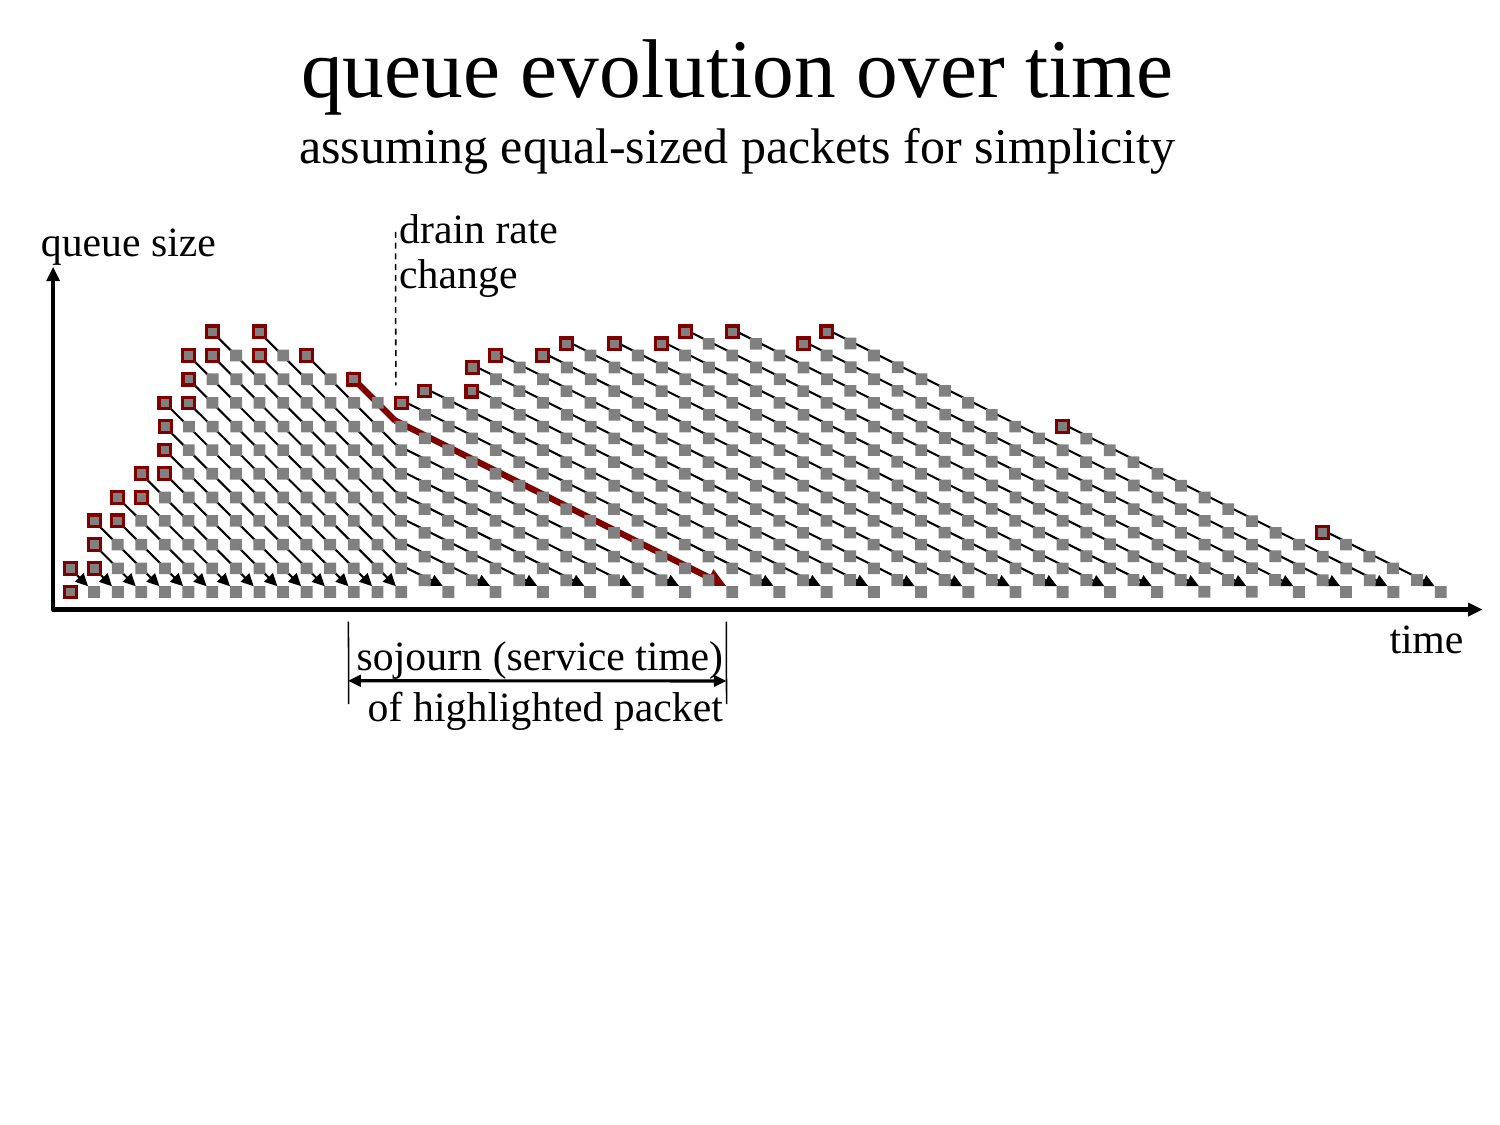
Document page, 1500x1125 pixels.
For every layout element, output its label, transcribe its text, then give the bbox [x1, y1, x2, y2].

text_box [702, 338, 715, 350]
text_box [632, 420, 645, 433]
text_box [631, 586, 644, 598]
text_box [655, 361, 668, 374]
text_box [1174, 574, 1187, 586]
text_box [300, 586, 313, 598]
text_box [371, 467, 384, 480]
text_box [253, 420, 266, 433]
text_box [962, 586, 975, 598]
text_box [725, 467, 738, 480]
text_box [513, 385, 526, 397]
text_box [230, 373, 243, 386]
text_box [655, 550, 668, 563]
text_box [489, 349, 502, 362]
text_box [560, 550, 573, 563]
text_box [608, 527, 620, 539]
text_box [159, 444, 171, 456]
text_box [277, 515, 289, 527]
text_box [1198, 585, 1211, 598]
text_box [631, 562, 644, 575]
text_box [1222, 503, 1235, 515]
text_box [442, 586, 455, 598]
text_box [820, 515, 833, 527]
text_box [347, 467, 360, 480]
text_box [631, 491, 644, 504]
text_box [418, 503, 431, 515]
text_box [1127, 526, 1140, 539]
text_box [867, 538, 880, 551]
text_box [1056, 444, 1069, 457]
text_box [536, 397, 549, 409]
text_box [820, 538, 833, 551]
text_box [1127, 503, 1140, 515]
text_box time [1374, 603, 1479, 670]
text_box [135, 562, 148, 575]
text_box [182, 397, 195, 409]
text_box [773, 491, 786, 504]
text_box [1032, 432, 1045, 445]
text_box [206, 349, 219, 362]
text_box sojourn (service time) of highlighted packet [341, 621, 749, 738]
text_box [584, 538, 597, 551]
text_box [395, 444, 408, 456]
text_box [1222, 550, 1235, 563]
text_box [679, 444, 692, 456]
text_box [632, 373, 645, 386]
text_box [655, 409, 668, 421]
text_box [702, 503, 715, 515]
text_box [1080, 550, 1093, 563]
text_box [915, 420, 928, 433]
text_box [135, 467, 148, 480]
text_box [1032, 550, 1045, 563]
text_box [631, 467, 644, 480]
text_box [466, 409, 479, 421]
text_box [371, 491, 384, 504]
text_box [821, 326, 833, 338]
text_box [844, 408, 857, 421]
text_box [442, 444, 455, 456]
text_box [489, 586, 502, 598]
text_box [820, 444, 833, 456]
text_box [1080, 456, 1093, 468]
text_box [324, 467, 337, 480]
text_box [678, 515, 691, 527]
text_box [513, 574, 526, 587]
text_box [230, 349, 243, 362]
text_box [844, 526, 857, 539]
text_box [1174, 527, 1187, 539]
text_box [489, 444, 502, 456]
text_box [985, 526, 998, 539]
text_box [820, 467, 833, 480]
text_box [300, 538, 313, 551]
text_box [1316, 550, 1329, 563]
text_box [820, 586, 833, 598]
text_box [584, 467, 597, 480]
text_box [135, 491, 148, 504]
text_box [371, 586, 384, 598]
text_box [868, 420, 881, 433]
text_box [1387, 586, 1400, 598]
text_box [726, 586, 739, 598]
text_box [726, 326, 739, 338]
text_box [253, 467, 266, 480]
text_box [513, 361, 526, 374]
text_box [206, 326, 219, 338]
text_box [277, 586, 289, 598]
text_box [229, 538, 242, 551]
text_box [206, 515, 219, 527]
text_box [1363, 550, 1376, 563]
text_box [678, 538, 691, 551]
text_box [773, 397, 786, 409]
text_box [489, 562, 502, 575]
text_box [183, 373, 195, 386]
text_box [797, 527, 809, 539]
text_box [679, 397, 692, 409]
text_box [348, 491, 361, 504]
text_box [560, 385, 573, 397]
text_box [655, 385, 668, 397]
text_box [679, 349, 692, 362]
text_box [962, 444, 975, 456]
text_box [915, 586, 927, 598]
text_box [702, 550, 715, 563]
text_box [726, 491, 739, 504]
text_box [135, 515, 148, 527]
text_box [867, 586, 880, 598]
text_box [253, 373, 266, 386]
text_box [608, 361, 621, 374]
text_box [324, 491, 337, 504]
text_box [182, 491, 195, 504]
text_box [159, 420, 172, 433]
text_box [442, 515, 455, 527]
text_box [111, 515, 124, 527]
text_box [466, 361, 479, 374]
text_box [300, 467, 313, 480]
text_box [300, 397, 313, 409]
text_box [182, 349, 195, 362]
text_box [797, 479, 810, 492]
text_box [229, 562, 242, 575]
text_box [749, 456, 762, 468]
text_box [702, 432, 715, 445]
text_box [277, 491, 290, 504]
text_box [418, 550, 431, 563]
text_box [1222, 574, 1234, 586]
text_box [678, 467, 691, 480]
text_box [1103, 444, 1116, 457]
text_box [324, 373, 337, 386]
text_box [773, 467, 786, 480]
text_box [584, 515, 597, 527]
text_box [1032, 526, 1045, 539]
text_box [1080, 432, 1093, 445]
text_box [182, 515, 195, 527]
text_box [347, 562, 360, 575]
text_box [1032, 503, 1045, 515]
text_box [324, 397, 337, 409]
text_box [1269, 574, 1282, 586]
text_box [820, 562, 833, 575]
text_box [442, 467, 455, 480]
text_box [1080, 503, 1093, 515]
text_box [324, 444, 337, 456]
text_box [749, 338, 762, 350]
text_box [513, 456, 526, 468]
text_box [324, 420, 337, 433]
text_box [300, 444, 313, 456]
text_box [1104, 538, 1116, 551]
text_box [820, 491, 833, 504]
text_box [182, 562, 195, 575]
text_box [324, 586, 337, 598]
text_box [489, 538, 502, 551]
text_box [1151, 586, 1164, 598]
text_box [584, 586, 596, 598]
text_box [1127, 550, 1140, 563]
text_box [773, 420, 786, 433]
text_box [584, 491, 597, 504]
text_box [749, 574, 762, 587]
text_box [891, 408, 904, 421]
text_box [679, 420, 692, 433]
text_box [1032, 574, 1045, 586]
text_box [442, 491, 455, 504]
text_box [513, 432, 526, 445]
text_box [749, 527, 762, 539]
text_box [88, 562, 101, 575]
text_box [395, 586, 408, 598]
text_box [536, 349, 549, 362]
text_box [489, 491, 502, 504]
text_box [88, 586, 101, 598]
text_box [703, 409, 715, 421]
text_box [608, 409, 621, 421]
text_box [1151, 538, 1164, 551]
text_box [939, 408, 952, 421]
text_box [1198, 515, 1211, 527]
text_box [1056, 491, 1069, 504]
text_box [655, 456, 668, 468]
text_box [465, 503, 478, 515]
text_box [749, 479, 762, 492]
text_box [867, 444, 880, 456]
text_box [655, 479, 668, 492]
text_box [489, 515, 502, 527]
text_box [1293, 562, 1306, 575]
text_box [536, 491, 549, 504]
text_box [560, 432, 573, 445]
text_box [465, 456, 478, 468]
text_box [1363, 574, 1376, 587]
text_box [1293, 538, 1306, 551]
text_box [442, 562, 455, 575]
text_box [230, 420, 243, 433]
text_box [820, 349, 833, 362]
text_box [891, 385, 904, 397]
text_box [962, 420, 975, 433]
text_box [797, 503, 809, 515]
text_box [371, 538, 384, 551]
text_box [891, 361, 904, 374]
text_box [915, 515, 927, 527]
text_box [655, 338, 668, 350]
text_box [773, 349, 786, 362]
text_box [725, 515, 738, 527]
text_box [111, 562, 124, 575]
text_box [418, 574, 431, 587]
text_box [300, 491, 313, 504]
text_box [466, 479, 478, 492]
text_box [891, 503, 904, 515]
text_box [679, 562, 692, 575]
text_box [442, 397, 455, 409]
text_box [631, 515, 644, 527]
text_box [915, 491, 928, 504]
text_box [418, 432, 431, 445]
text_box [513, 550, 526, 563]
text_box [418, 527, 431, 539]
text_box [536, 467, 549, 480]
text_box [1104, 491, 1116, 503]
text_box [536, 562, 549, 575]
text_box [395, 491, 408, 504]
text_box [277, 467, 289, 480]
text_box [702, 456, 715, 468]
text_box [371, 562, 384, 575]
text_box [466, 385, 478, 397]
text_box [489, 467, 502, 480]
text_box [1316, 574, 1329, 587]
text_box [371, 444, 384, 456]
text_box [1246, 562, 1258, 574]
text_box [1009, 538, 1022, 551]
text_box [537, 420, 550, 433]
text_box [1222, 527, 1235, 539]
text_box [938, 503, 951, 515]
text_box [821, 420, 833, 433]
text_box [324, 562, 337, 575]
text_box [962, 515, 975, 527]
text_box [277, 349, 290, 362]
text_box [655, 527, 668, 539]
text_box [560, 503, 573, 515]
text_box [159, 397, 171, 409]
text_box drain rate change [384, 200, 573, 306]
text_box [702, 527, 715, 539]
text_box [1103, 467, 1116, 480]
text_box [608, 432, 621, 445]
text_box [655, 503, 668, 515]
text_box [750, 361, 763, 374]
text_box [395, 397, 408, 409]
text_box [797, 550, 809, 563]
text_box [347, 538, 360, 551]
text_box [1056, 467, 1069, 480]
text_box [797, 456, 809, 468]
text_box [655, 432, 668, 445]
text_box [773, 538, 786, 551]
text_box [536, 586, 549, 598]
text_box [277, 538, 289, 551]
text_box [844, 550, 857, 563]
text_box [844, 432, 857, 444]
text_box [986, 479, 999, 492]
text_box [915, 373, 928, 386]
text_box [773, 444, 786, 456]
text_box [608, 338, 621, 350]
text_box [631, 538, 644, 551]
text_box [844, 574, 857, 586]
text_box [513, 527, 526, 539]
text_box [1080, 479, 1093, 492]
text_box [206, 467, 219, 480]
text_box [324, 538, 337, 551]
text_box [347, 586, 360, 598]
text_box [891, 455, 904, 468]
text_box [560, 409, 573, 421]
text_box [159, 562, 171, 575]
text_box [111, 491, 124, 504]
text_box [395, 538, 407, 551]
text_box [395, 562, 408, 575]
text_box [773, 515, 786, 527]
text_box [560, 361, 573, 374]
text_box [206, 420, 219, 433]
text_box [418, 385, 431, 397]
text_box [962, 491, 975, 504]
text_box [490, 420, 502, 433]
text_box [938, 385, 951, 397]
text_box [182, 586, 195, 598]
text_box [867, 491, 880, 504]
text_box [726, 349, 739, 362]
text_box [1175, 479, 1188, 492]
text_box [938, 550, 951, 563]
text_box [536, 538, 549, 551]
text_box [1246, 538, 1258, 551]
text_box [229, 515, 242, 527]
text_box [702, 574, 715, 587]
text_box [726, 562, 739, 575]
text_box [702, 479, 715, 492]
text_box [182, 444, 195, 456]
text_box [465, 527, 478, 539]
text_box [253, 538, 266, 551]
text_box [867, 515, 880, 527]
text_box [1009, 444, 1022, 456]
text_box [631, 397, 644, 409]
text_box [867, 349, 880, 362]
text_box [631, 444, 644, 456]
text_box [584, 562, 596, 575]
text_box [797, 432, 810, 445]
text_box queue size [26, 207, 231, 274]
text_box [915, 444, 928, 456]
text_box [1151, 467, 1164, 480]
text_box [915, 562, 927, 575]
text_box [1056, 586, 1069, 598]
text_box [1316, 526, 1329, 539]
text_box [230, 444, 243, 456]
text_box [300, 349, 313, 362]
text_box [1104, 562, 1116, 575]
text_box [1056, 420, 1069, 433]
text_box [1340, 562, 1353, 575]
text_box [135, 586, 148, 598]
text_box [560, 338, 573, 350]
text_box [938, 479, 951, 492]
text_box [301, 373, 313, 386]
text_box [891, 479, 904, 492]
text_box [773, 562, 786, 575]
text_box [584, 420, 597, 433]
text_box [1151, 515, 1164, 527]
text_box [749, 503, 762, 515]
text_box [1245, 585, 1258, 598]
text_box [820, 397, 833, 409]
text_box [253, 326, 266, 338]
text_box [702, 385, 715, 397]
text_box [348, 397, 361, 409]
text_box [868, 373, 881, 386]
text_box [513, 409, 526, 421]
text_box [985, 455, 998, 468]
text_box [844, 455, 857, 468]
text_box [158, 515, 171, 527]
text_box [821, 373, 833, 386]
text_box [915, 538, 927, 551]
text_box [1009, 562, 1022, 575]
text_box [159, 491, 171, 504]
text_box [395, 467, 407, 480]
text_box [324, 515, 337, 527]
text_box [797, 409, 810, 421]
text_box [206, 538, 219, 551]
text_box [206, 491, 219, 504]
text_box [442, 420, 455, 433]
text_box [608, 574, 620, 587]
text_box [844, 385, 857, 397]
text_box [300, 515, 313, 527]
text_box [158, 467, 171, 480]
text_box [1127, 456, 1140, 468]
text_box [253, 586, 266, 598]
text_box [726, 373, 739, 386]
text_box [797, 361, 810, 374]
text_box [891, 574, 904, 586]
text_box [1104, 586, 1116, 598]
text_box [1198, 491, 1211, 504]
text_box [726, 420, 739, 433]
text_box [253, 515, 266, 527]
text_box [64, 562, 77, 575]
text_box [253, 562, 266, 575]
text_box [182, 467, 195, 480]
text_box [489, 397, 502, 409]
text_box [537, 373, 550, 386]
text_box [347, 515, 360, 527]
text_box [726, 397, 739, 409]
text_box [1104, 515, 1116, 527]
text_box [1340, 538, 1352, 551]
text_box [915, 467, 927, 480]
text_box [1151, 562, 1164, 575]
text_box [111, 586, 124, 598]
text_box [277, 373, 290, 386]
text_box queue evolution over time assuming equal-sized packets for simplicity [100, 0, 1376, 188]
text_box [608, 456, 620, 468]
text_box [206, 444, 219, 456]
text_box [797, 385, 810, 397]
text_box [725, 538, 738, 551]
text_box [938, 526, 951, 539]
text_box [867, 562, 880, 575]
text_box [749, 385, 762, 397]
text_box [1056, 515, 1069, 527]
text_box [962, 397, 975, 409]
text_box [1292, 586, 1305, 598]
text_box [465, 550, 478, 563]
text_box [584, 444, 597, 456]
text_box [985, 574, 998, 586]
text_box [206, 373, 219, 386]
text_box [1009, 586, 1022, 598]
text_box [938, 432, 951, 444]
text_box [64, 586, 77, 598]
text_box [1174, 503, 1187, 515]
text_box [1080, 526, 1093, 539]
text_box [419, 409, 432, 421]
text_box [371, 397, 384, 409]
text_box [985, 409, 998, 421]
text_box [135, 538, 148, 551]
text_box [1080, 574, 1093, 586]
text_box [891, 526, 904, 539]
text_box [277, 562, 289, 575]
text_box [915, 397, 928, 409]
text_box [1269, 527, 1282, 539]
text_box [466, 432, 478, 445]
text_box [844, 337, 857, 350]
text_box [348, 420, 361, 433]
text_box [301, 420, 313, 433]
text_box [88, 515, 101, 527]
text_box [962, 538, 975, 551]
text_box [844, 503, 857, 515]
text_box [938, 455, 951, 468]
text_box [560, 574, 573, 587]
text_box [608, 550, 620, 563]
text_box [1434, 586, 1447, 598]
text_box [229, 586, 242, 598]
text_box [158, 538, 171, 551]
text_box [773, 586, 786, 598]
text_box [418, 456, 431, 468]
text_box [1151, 491, 1164, 504]
text_box [1411, 574, 1423, 586]
text_box [253, 444, 266, 456]
text_box [300, 562, 313, 575]
text_box [1386, 562, 1399, 575]
text_box [891, 432, 904, 444]
text_box [1127, 574, 1140, 586]
text_box [584, 397, 597, 409]
text_box [371, 515, 384, 527]
text_box [797, 574, 809, 587]
text_box [631, 349, 644, 362]
text_box [844, 479, 857, 492]
text_box [608, 385, 621, 397]
text_box [1174, 550, 1187, 563]
text_box [536, 444, 549, 456]
text_box [584, 373, 597, 386]
text_box [513, 503, 526, 515]
text_box [277, 420, 290, 433]
text_box [726, 444, 739, 456]
text_box [891, 550, 904, 563]
text_box [560, 527, 573, 539]
text_box [679, 586, 692, 598]
text_box [229, 467, 242, 480]
text_box [985, 432, 998, 444]
text_box [347, 373, 360, 386]
text_box [88, 538, 101, 551]
text_box [1009, 491, 1022, 504]
text_box [1246, 515, 1258, 527]
text_box [442, 538, 455, 551]
text_box [395, 515, 407, 527]
text_box [536, 515, 549, 527]
text_box [418, 479, 431, 492]
text_box [867, 397, 880, 409]
text_box [560, 456, 573, 468]
text_box [1009, 467, 1021, 480]
text_box [230, 491, 243, 504]
text_box [1198, 562, 1211, 574]
text_box [608, 479, 621, 492]
text_box [348, 444, 361, 456]
text_box [395, 420, 408, 433]
text_box [962, 467, 975, 480]
text_box [1056, 538, 1069, 551]
text_box [938, 574, 951, 586]
text_box [750, 409, 763, 421]
text_box [679, 491, 692, 504]
text_box [844, 361, 857, 374]
text_box [465, 574, 478, 587]
text_box [703, 361, 715, 374]
text_box [372, 420, 384, 433]
text_box [490, 373, 502, 386]
text_box [655, 574, 668, 587]
text_box [1269, 550, 1282, 563]
text_box [1032, 456, 1045, 468]
text_box [679, 326, 692, 338]
text_box [1009, 420, 1022, 433]
text_box [584, 349, 597, 362]
text_box [277, 397, 290, 409]
text_box [206, 586, 219, 598]
text_box [183, 420, 195, 433]
text_box [1340, 586, 1352, 598]
text_box [206, 562, 219, 575]
text_box [277, 444, 290, 456]
text_box [1198, 538, 1211, 551]
text_box [1127, 479, 1140, 492]
text_box [773, 373, 786, 386]
text_box [1032, 479, 1045, 492]
text_box [230, 397, 243, 409]
text_box [560, 479, 573, 492]
text_box [679, 373, 692, 386]
text_box [962, 562, 975, 575]
text_box [182, 538, 195, 551]
text_box [206, 397, 219, 409]
text_box [867, 467, 880, 480]
text_box [513, 479, 526, 492]
text_box [749, 550, 762, 563]
text_box [797, 338, 810, 350]
text_box [159, 586, 171, 598]
text_box [1009, 515, 1022, 527]
text_box [608, 503, 620, 515]
text_box [749, 432, 762, 445]
text_box [1056, 562, 1069, 575]
text_box [111, 538, 124, 551]
text_box [985, 503, 998, 515]
text_box [253, 491, 266, 504]
text_box [985, 550, 998, 563]
text_box [253, 397, 266, 409]
text_box [253, 349, 266, 362]
